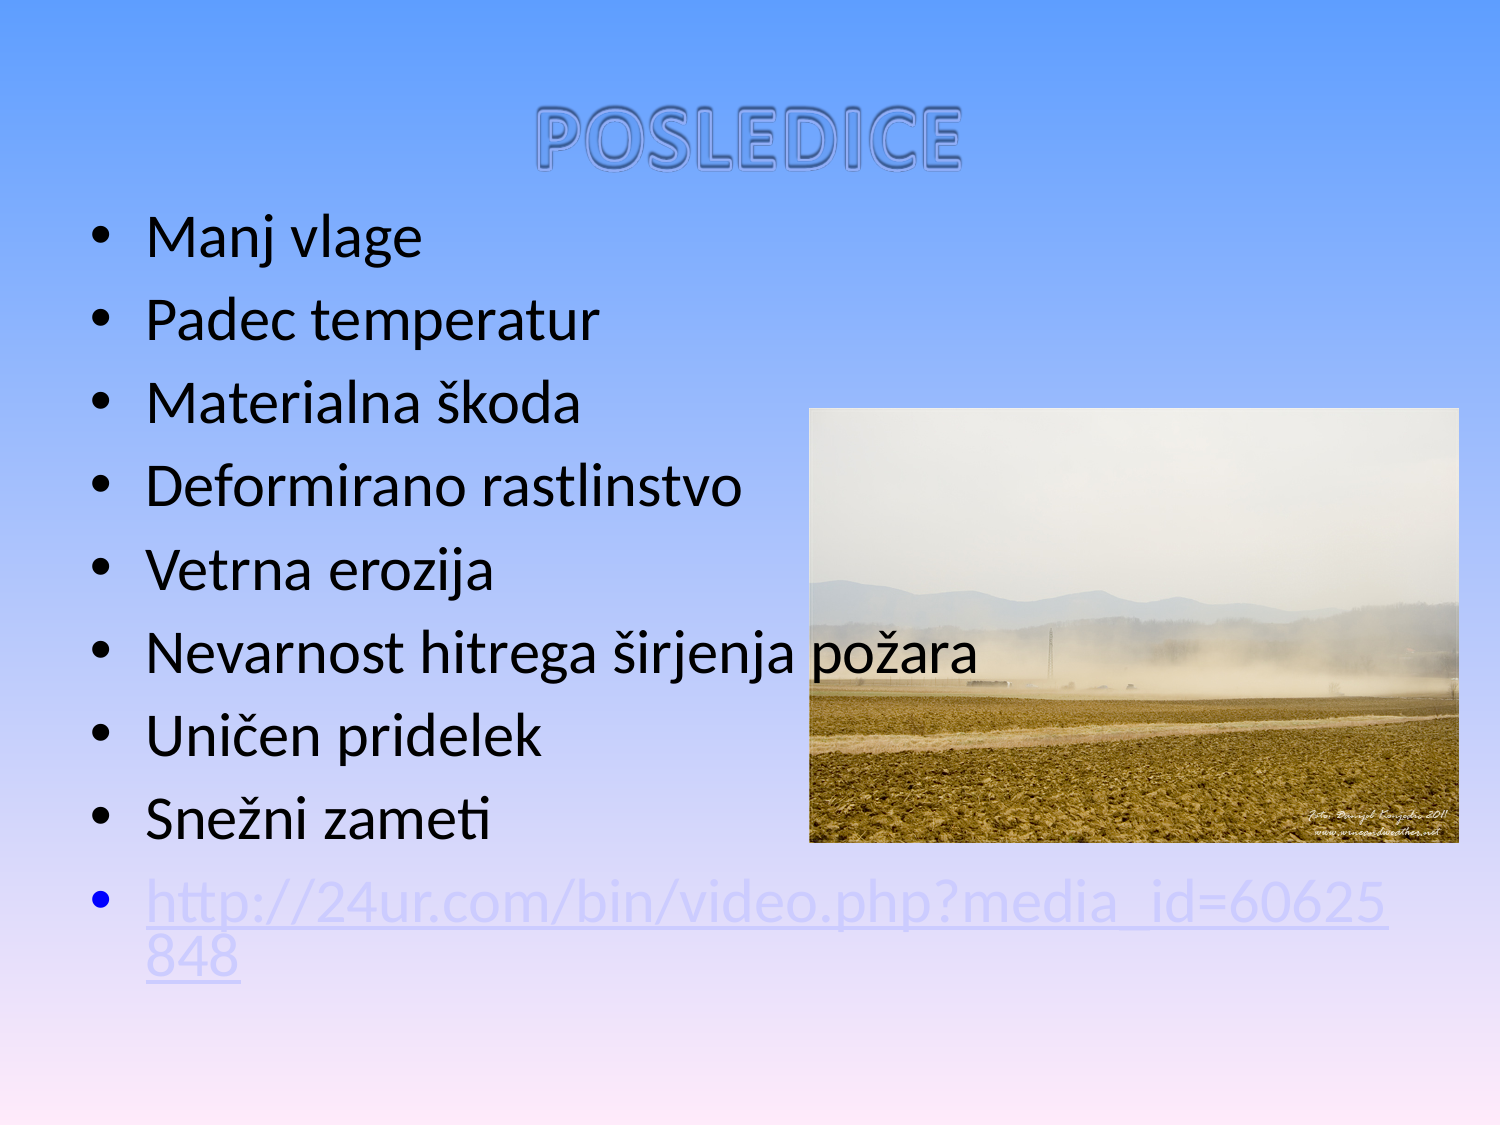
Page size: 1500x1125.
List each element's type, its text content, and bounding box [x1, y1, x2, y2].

picture [73, 43, 1426, 234]
picture [1425, 408, 1459, 843]
text_box Manj vlage Padec temperatur Materialna škoda Deformirano rastlinstvo Vetrna erozija Nevarnost hitrega širjenja požara Uničen pridelek Snežni zameti http://24ur.com/bin/video.php?media_id=60625848 [74, 196, 1425, 1059]
